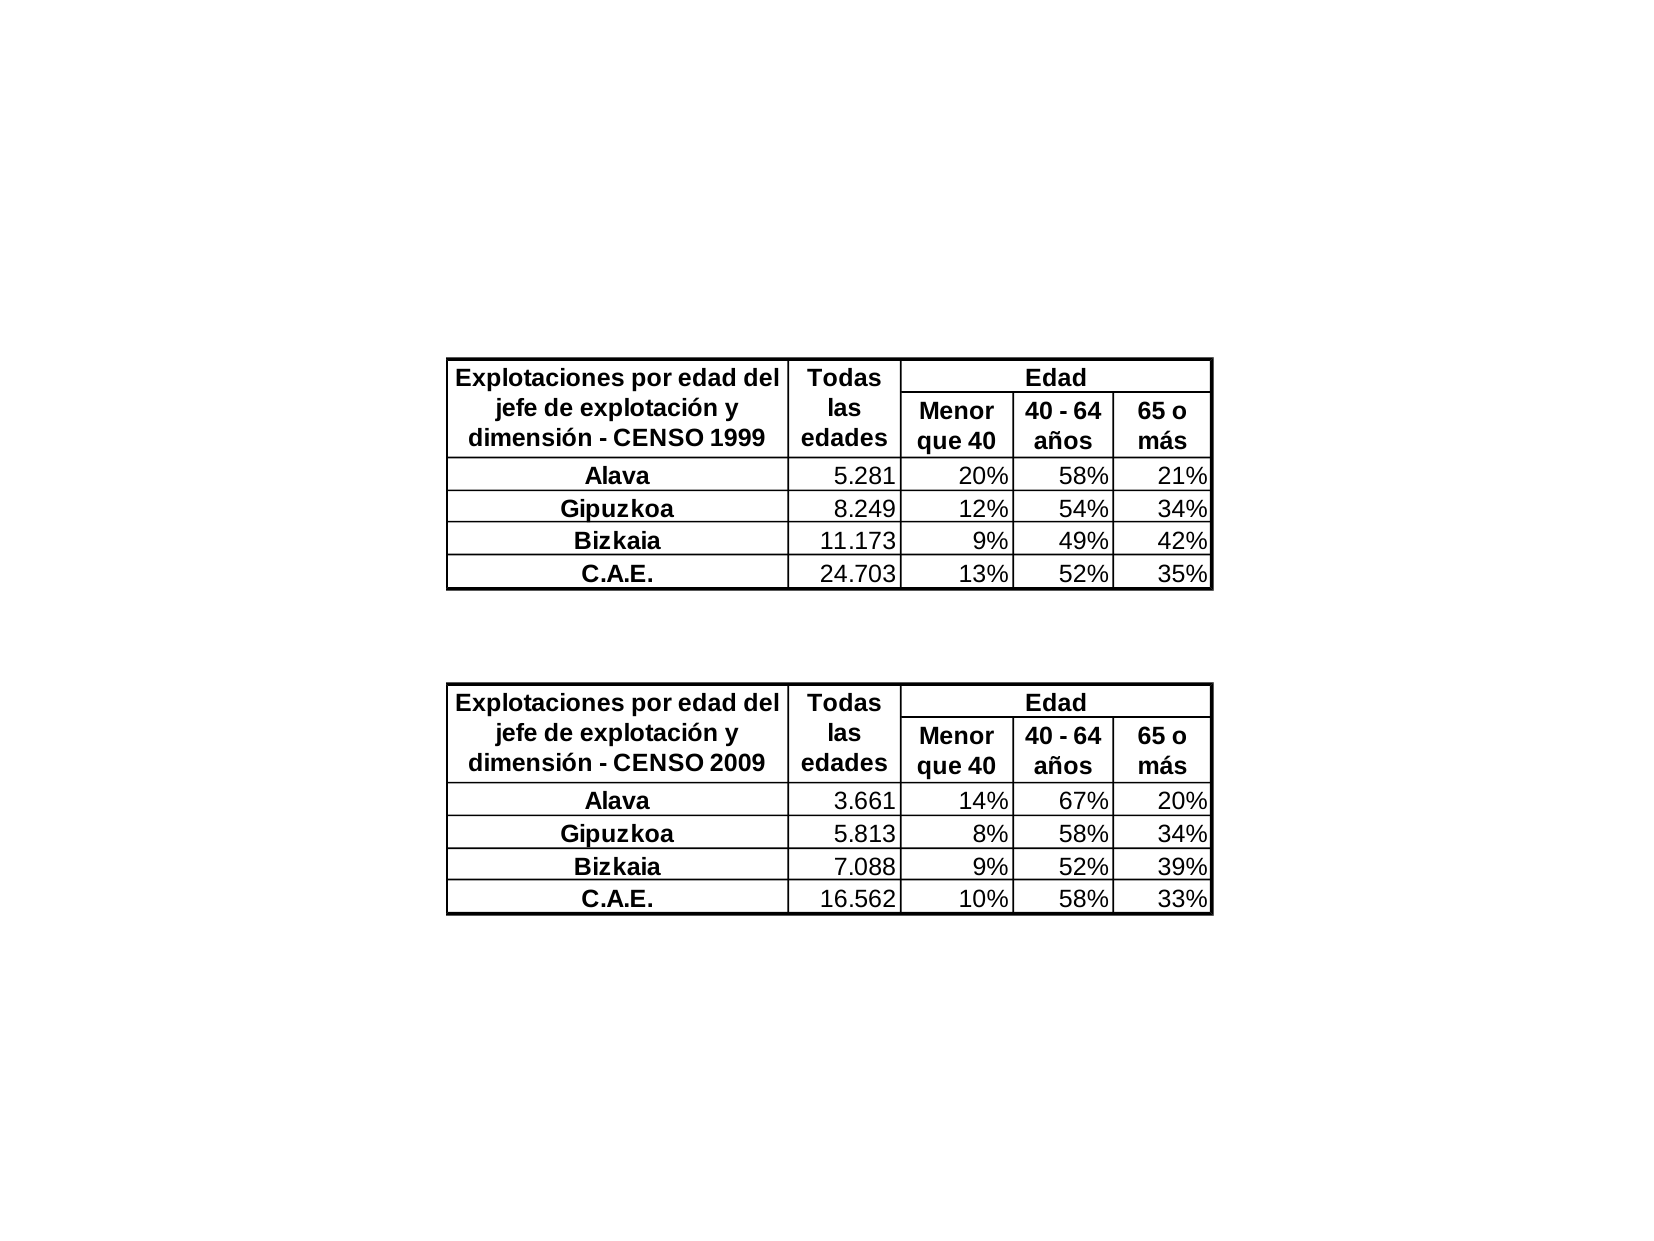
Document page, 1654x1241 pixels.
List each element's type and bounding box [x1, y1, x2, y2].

chart [446, 326, 1214, 918]
